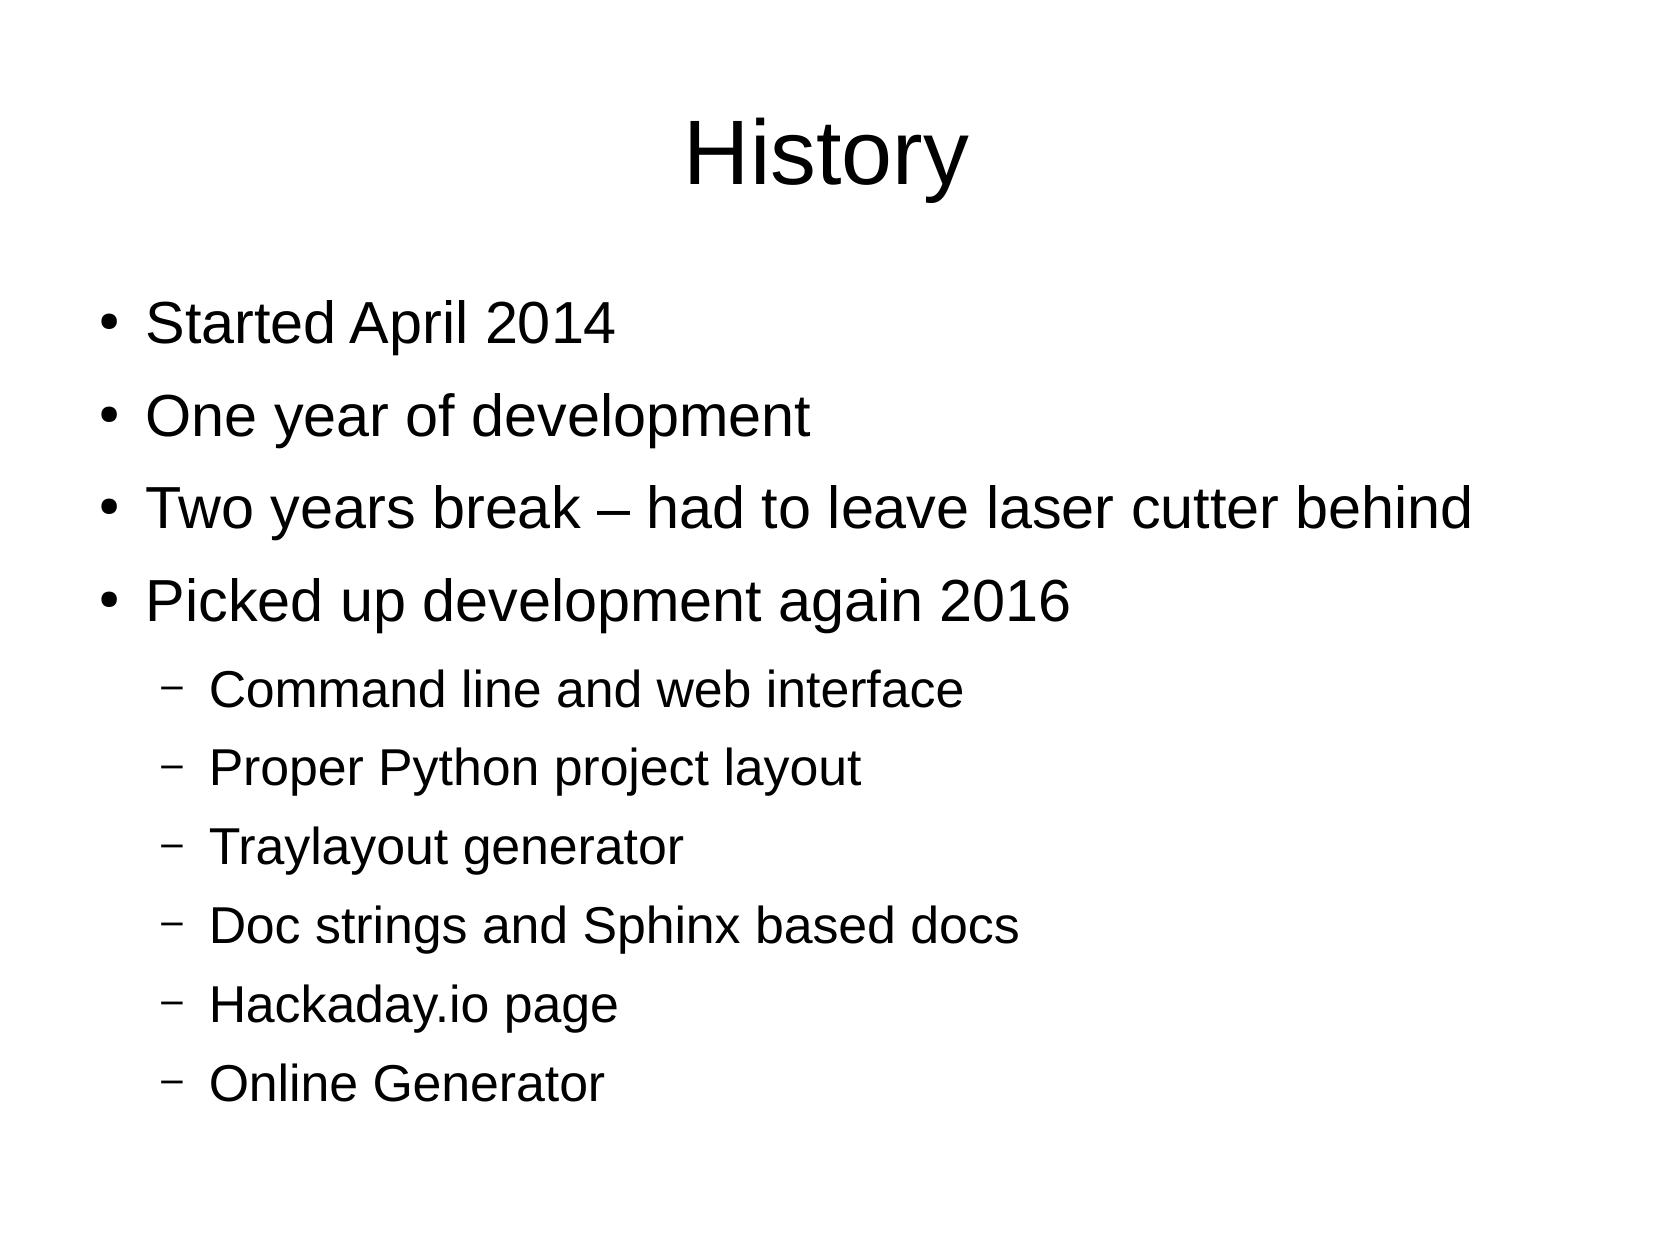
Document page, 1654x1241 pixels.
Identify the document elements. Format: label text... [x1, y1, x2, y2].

list Started April 2014 One year of development Two years break – had to leave laser cutter behind Picked up development again 2016 Command line and web interface Proper Python project layout Traylayout generator Doc strings and Sphinx based docs Hackaday.io page Online Generator [82, 290, 1571, 1123]
title History [82, 49, 1571, 257]
